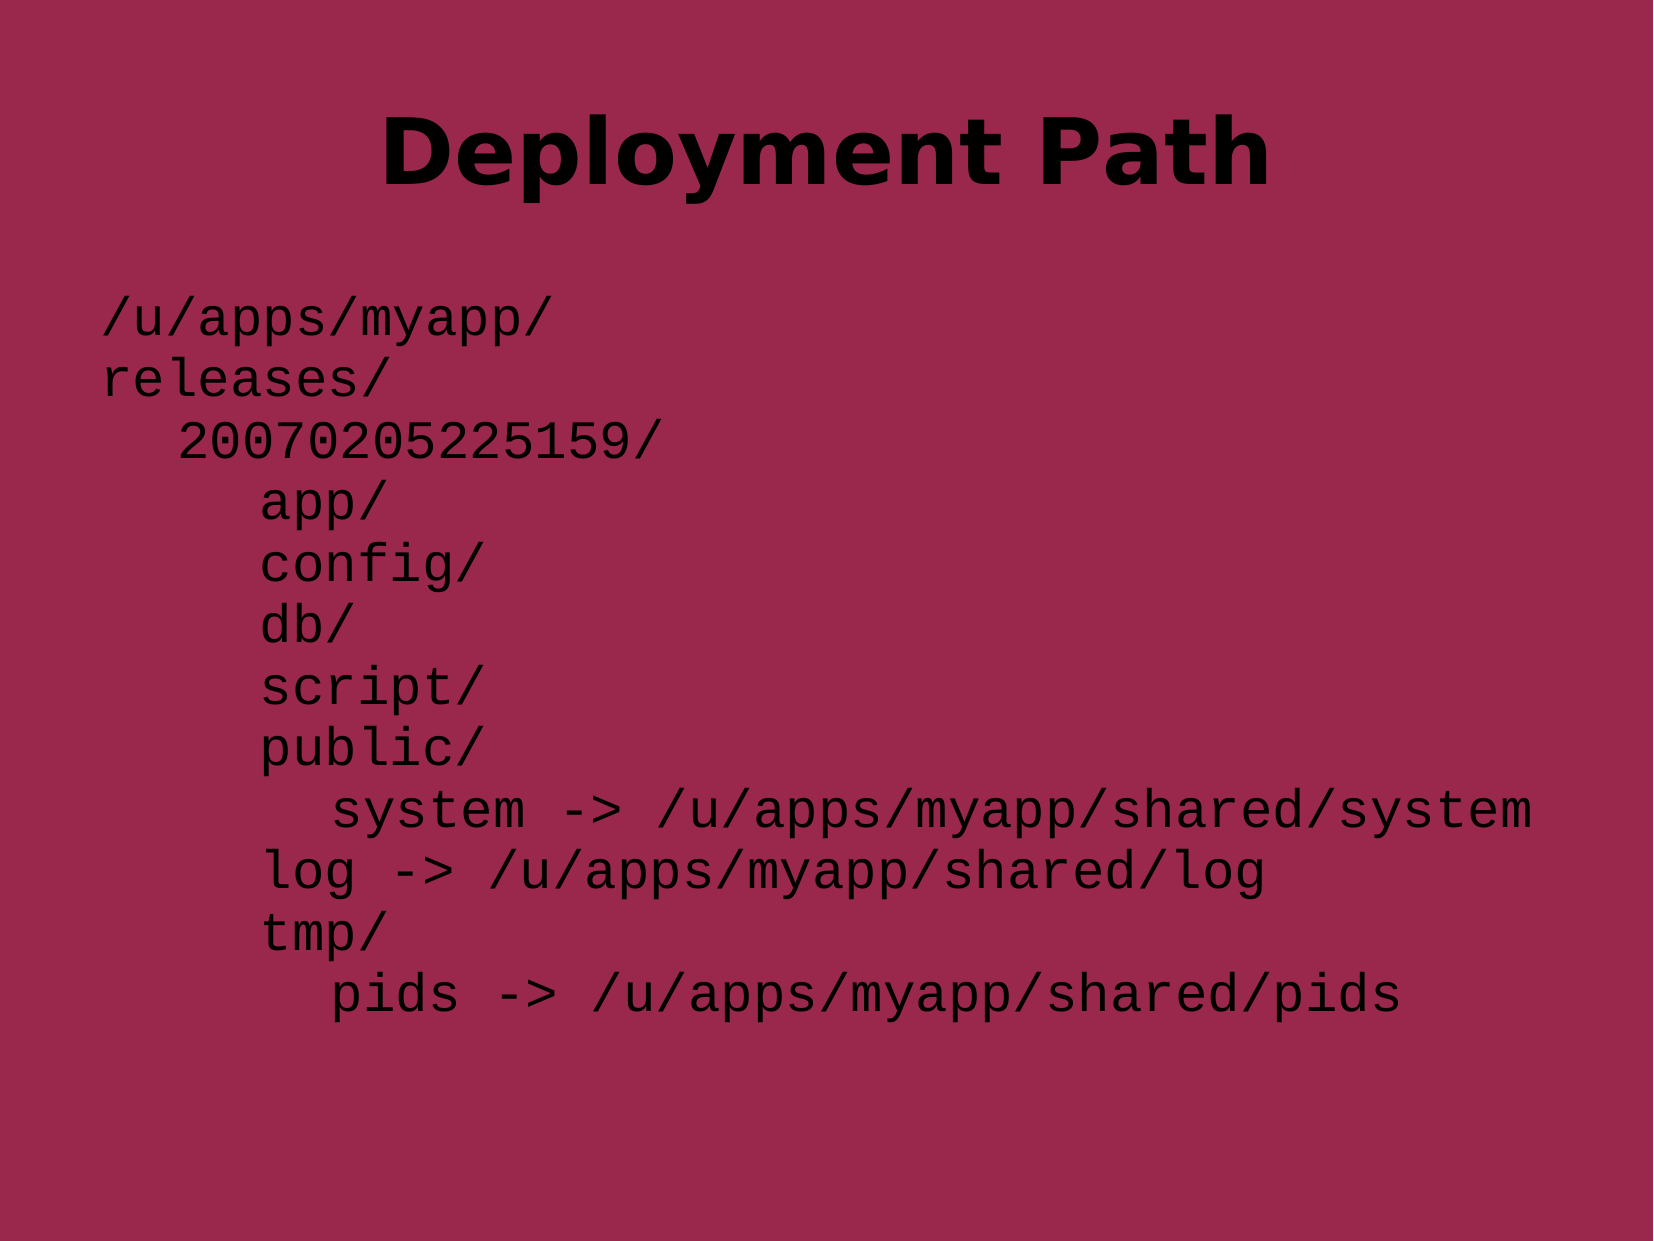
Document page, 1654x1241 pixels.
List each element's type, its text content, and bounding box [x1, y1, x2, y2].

title Deployment Path [82, 56, 1571, 250]
list /u/apps/myapp/ releases/ 20070205225159/ app/ config/ db/ script/ public/ system -> /u/apps/myapp/shared/system log -> /u/apps/myapp/shared/log tmp/ pids -> /u/apps/myapp/shared/pids [82, 290, 1571, 1095]
